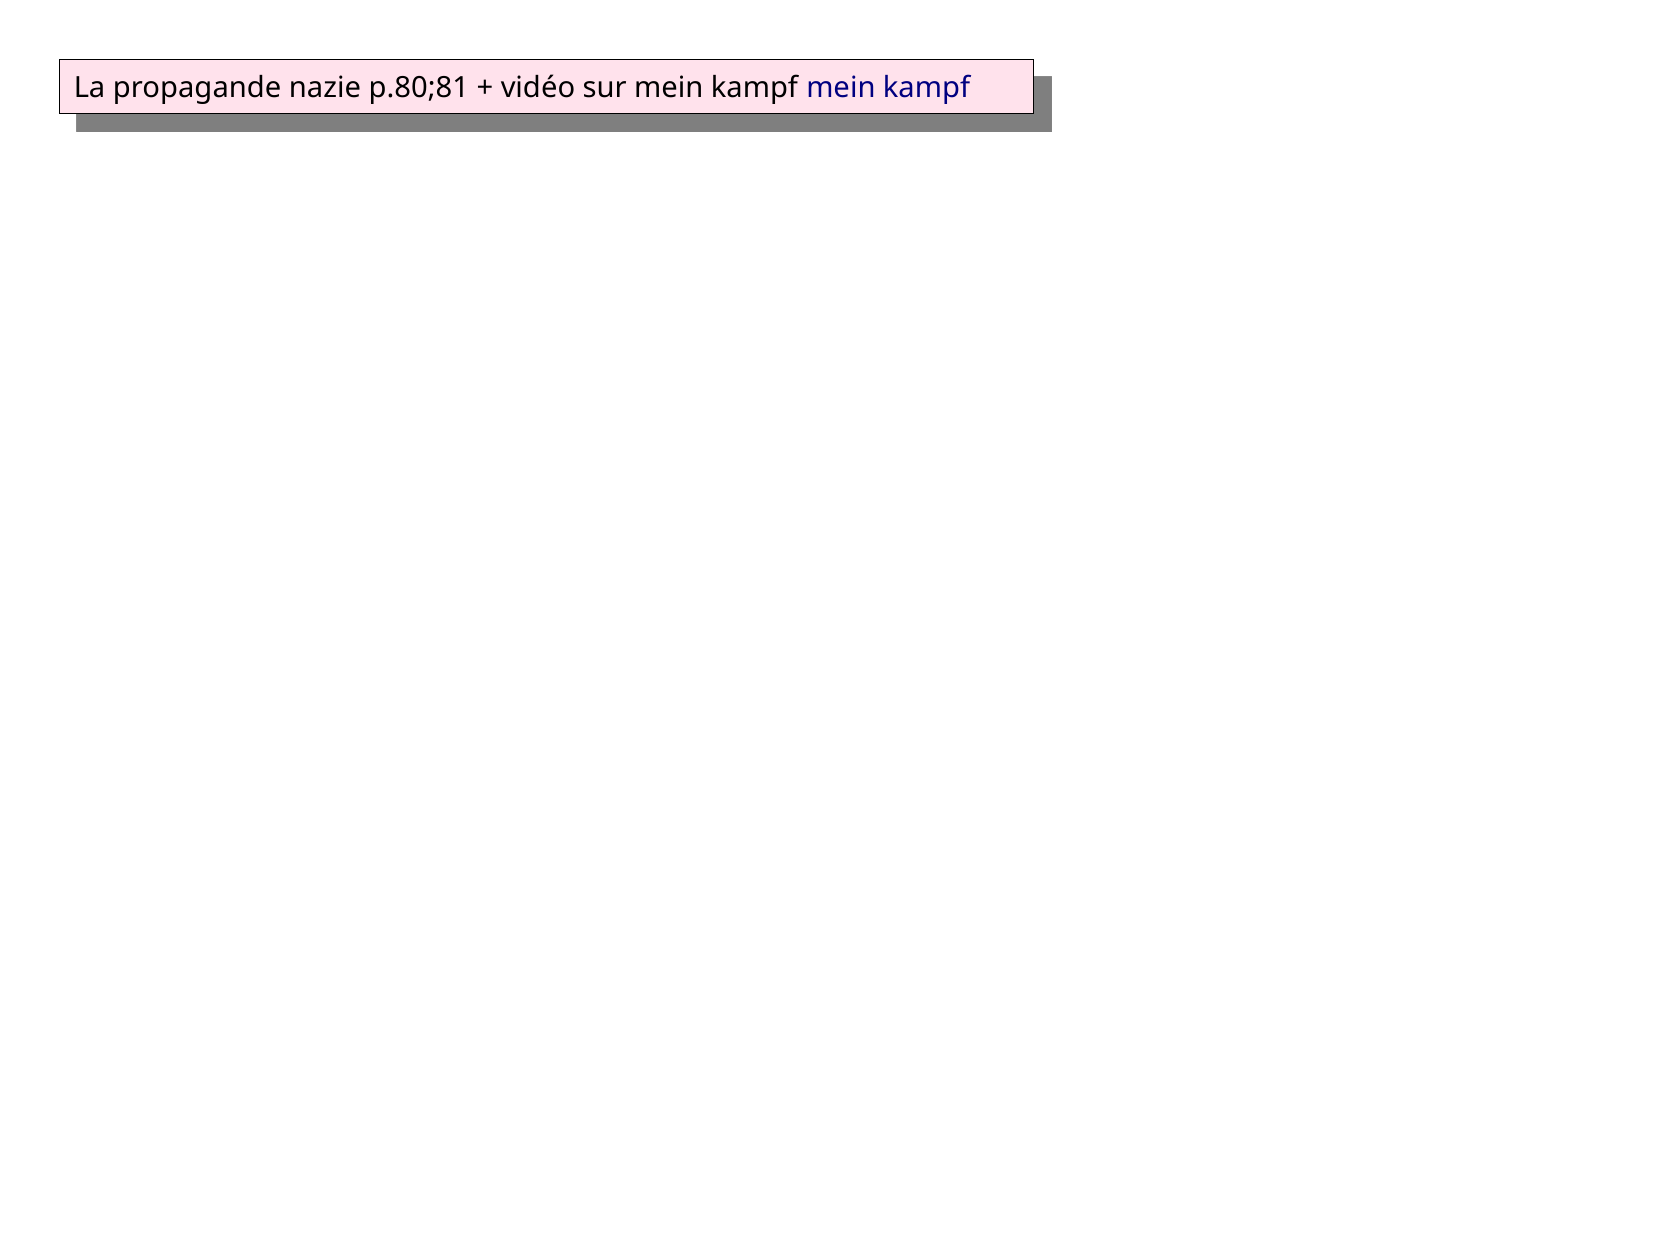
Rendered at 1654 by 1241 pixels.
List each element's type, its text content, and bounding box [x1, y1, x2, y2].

picture [51, 59, 1626, 1211]
text_box La propagande nazie p.80;81 + vidéo sur mein kampf mein kampf [59, 59, 1034, 110]
